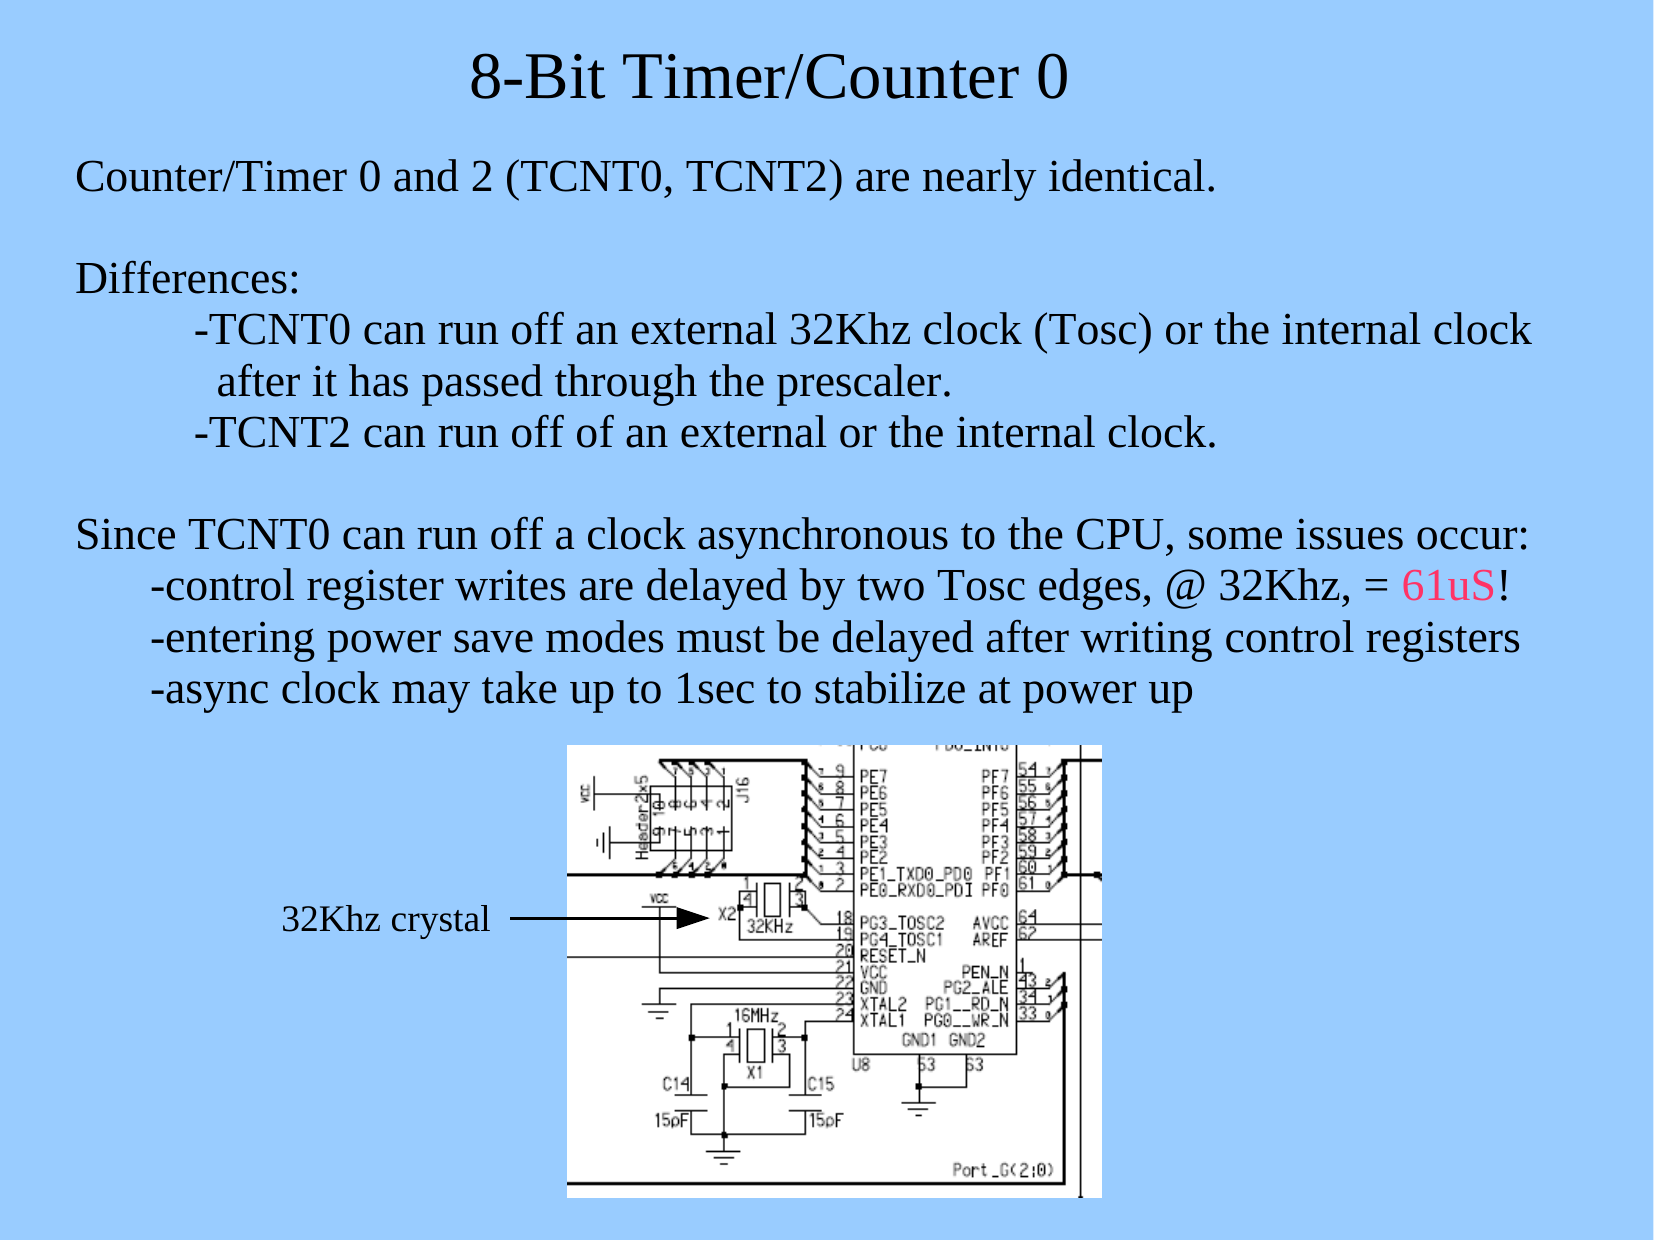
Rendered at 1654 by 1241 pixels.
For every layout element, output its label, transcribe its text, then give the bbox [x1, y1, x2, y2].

text_box 8-Bit Timer/Counter 0 [470, 38, 1070, 113]
text_box Counter/Timer 0 and 2 (TCNT0, TCNT2) are nearly identical. Differences: -TCNT0 can run off an external 32Khz clock (Tosc) or the internal clock after it has passed through the prescaler. -TCNT2 can run off of an external or the internal clock. Since TCNT0 can run off a clock asynchronous to the CPU, some issues occur: -control register writes are delayed by two Tosc edges, @ 32Khz, = 61uS! -entering power save modes must be delayed after writing control registers -async clock may take up to 1sec to stabilize at power up [75, 150, 1576, 713]
picture [567, 745, 1102, 1198]
text_box 32Khz crystal [281, 897, 487, 939]
